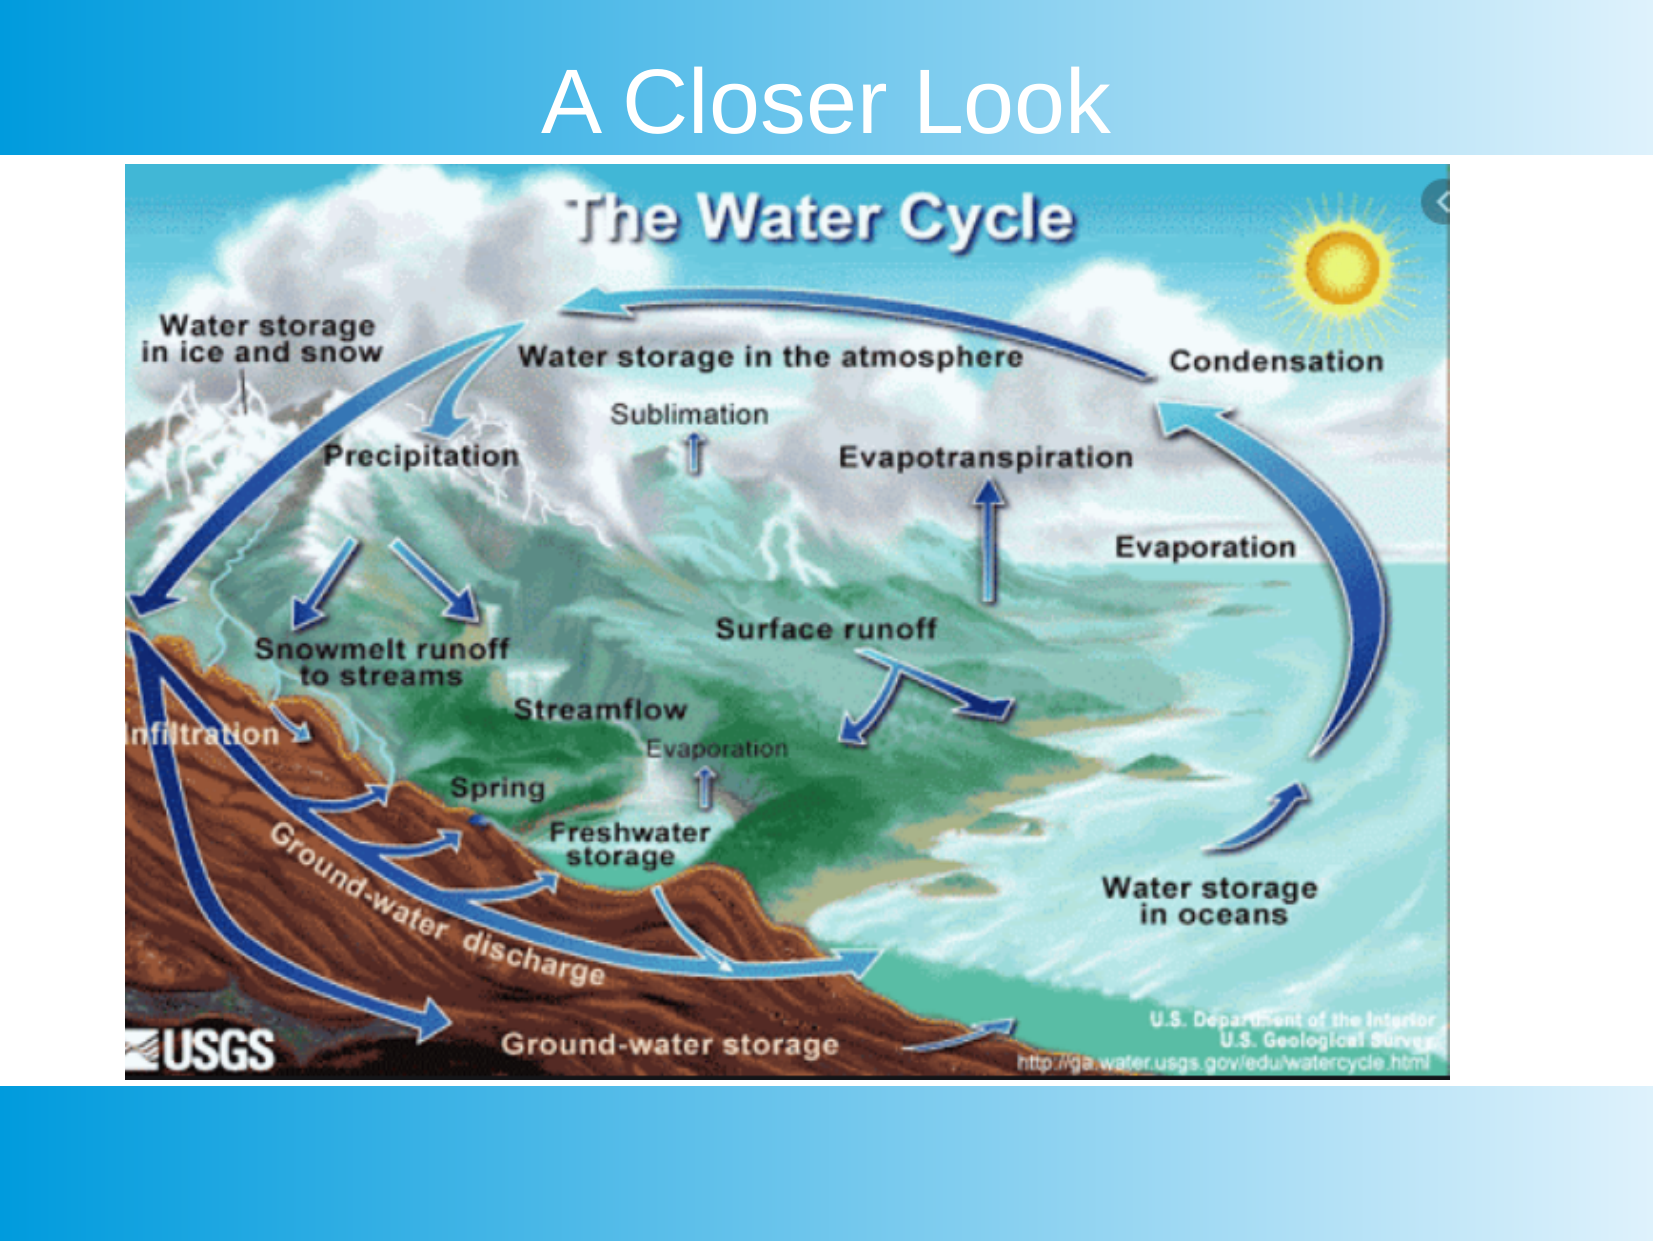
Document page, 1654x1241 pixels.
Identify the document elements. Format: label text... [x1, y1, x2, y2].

title A Closer Look [82, 49, 1571, 155]
picture [125, 164, 1450, 1081]
